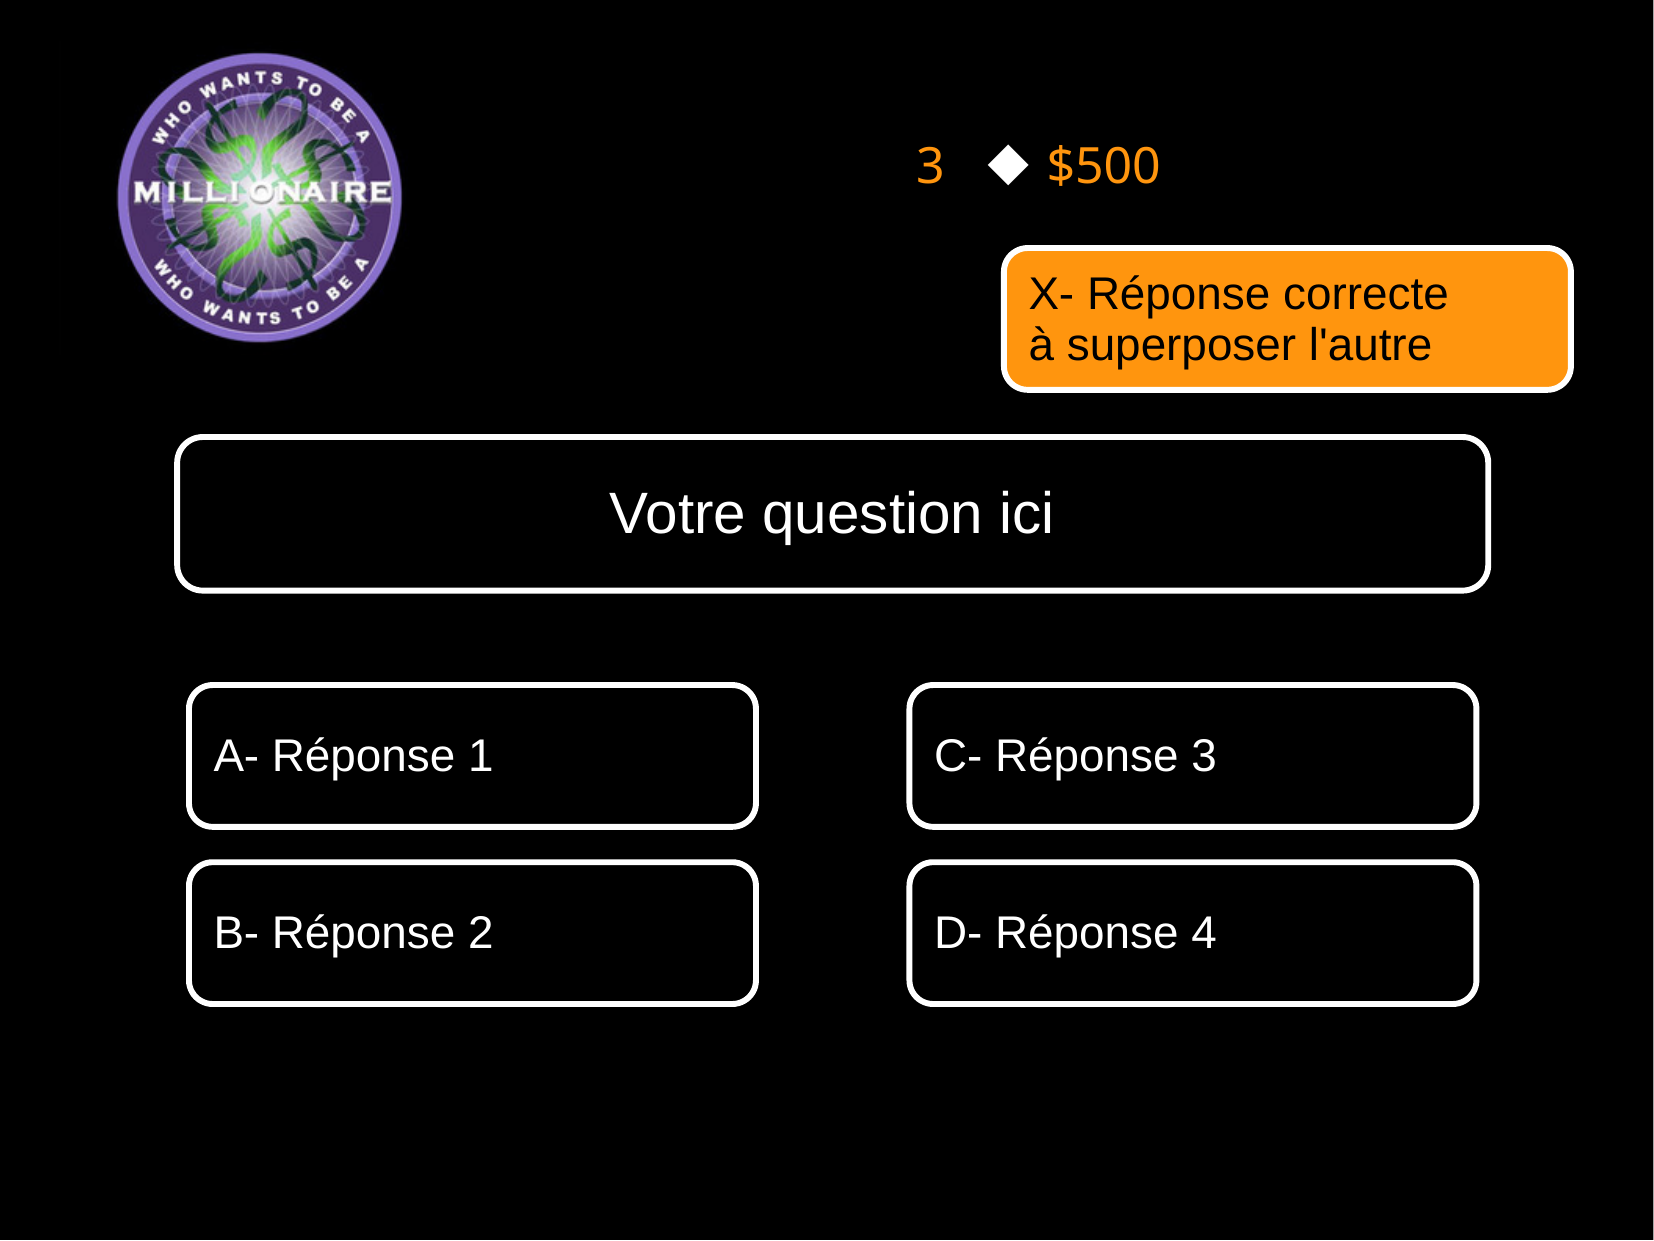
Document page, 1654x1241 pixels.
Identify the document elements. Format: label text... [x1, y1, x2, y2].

text_box Votre question ici [177, 437, 1489, 591]
text_box D- Réponse 4 [909, 862, 1477, 1004]
text_box C- Réponse 3 [909, 685, 1477, 827]
text_box B- Réponse 2 [188, 862, 756, 1004]
text_box A- Réponse 1 [188, 685, 756, 827]
text_box 3  $500 [774, 129, 1458, 237]
text_box X- Réponse correcte à superposer l'autre [1003, 248, 1571, 390]
picture [59, 41, 477, 355]
